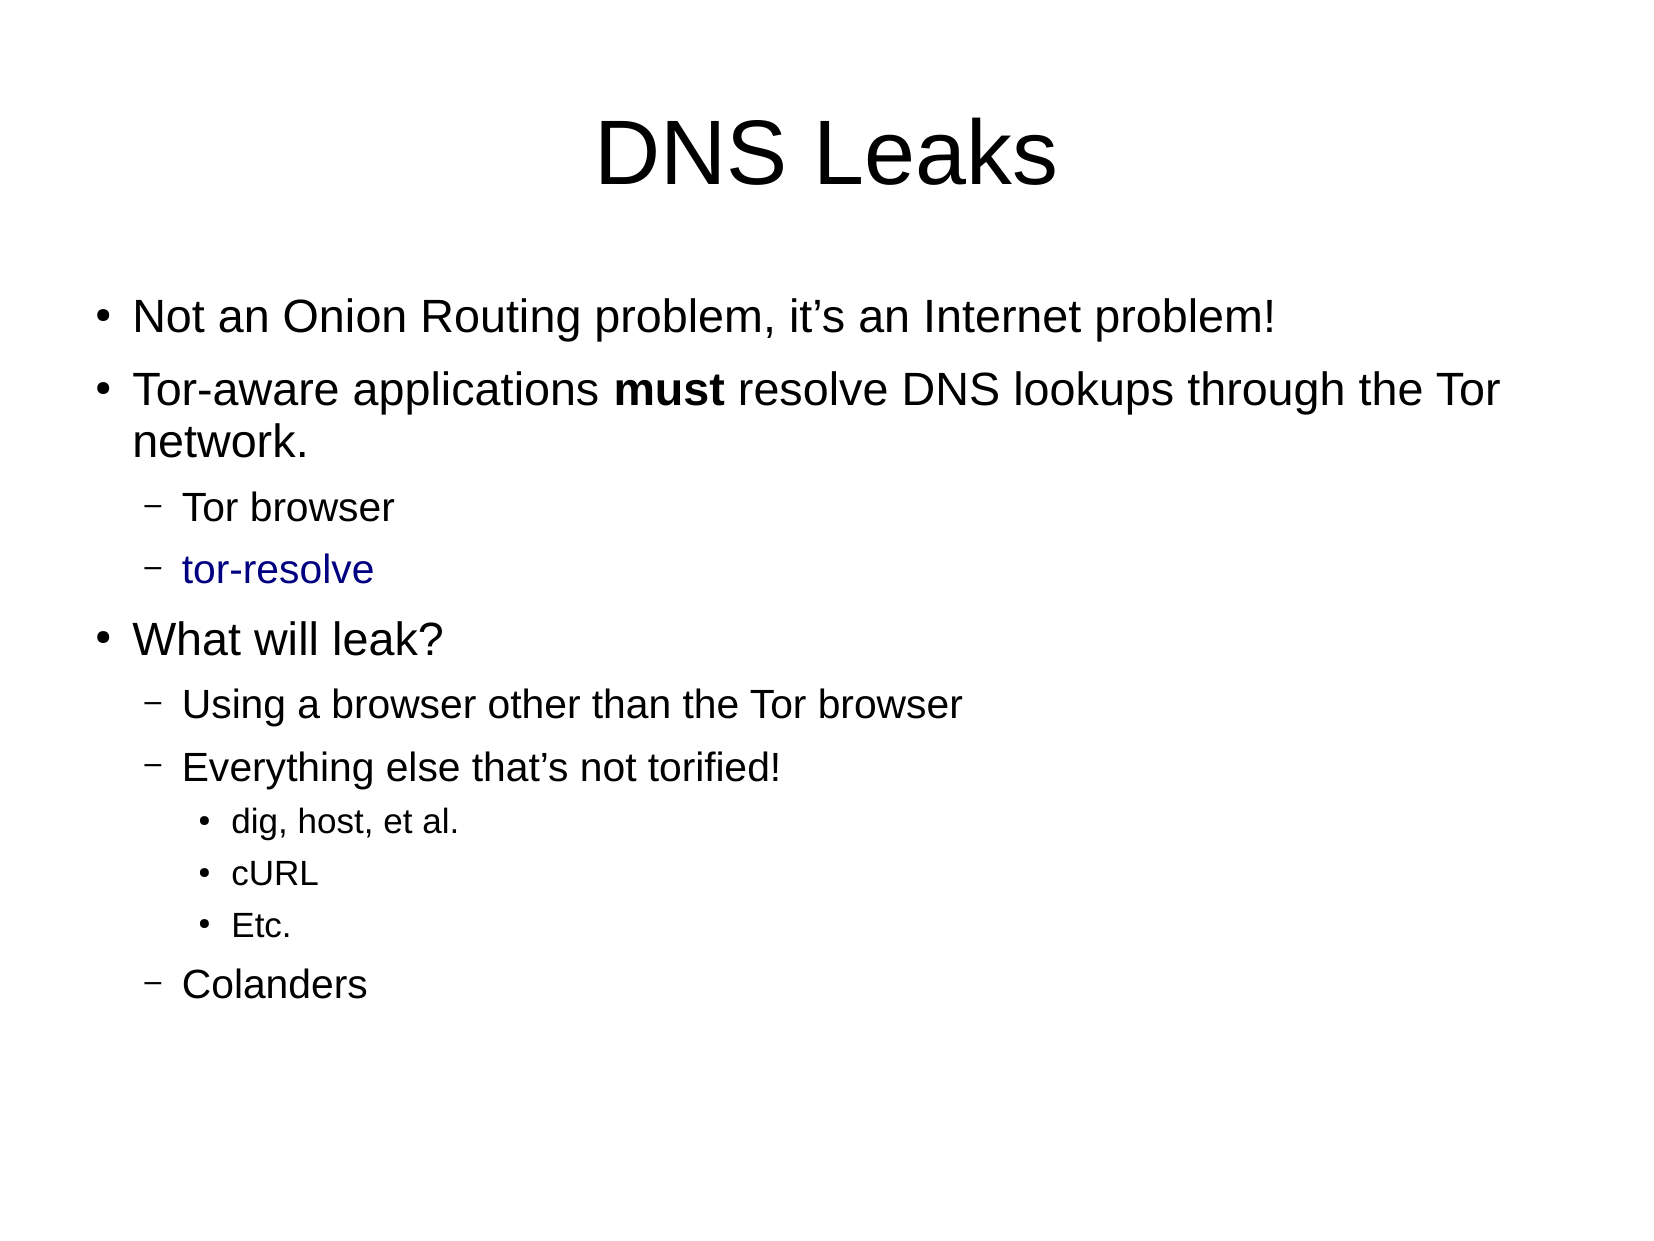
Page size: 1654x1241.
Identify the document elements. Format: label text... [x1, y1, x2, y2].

list Not an Onion Routing problem, it’s an Internet problem! Tor-aware applications must resolve DNS lookups through the Tor network. Tor browser tor-resolve What will leak? Using a browser other than the Tor browser Everything else that’s not torified! dig, host, et al. cURL Etc. Colanders [82, 290, 1571, 1010]
title DNS Leaks [82, 49, 1571, 257]
